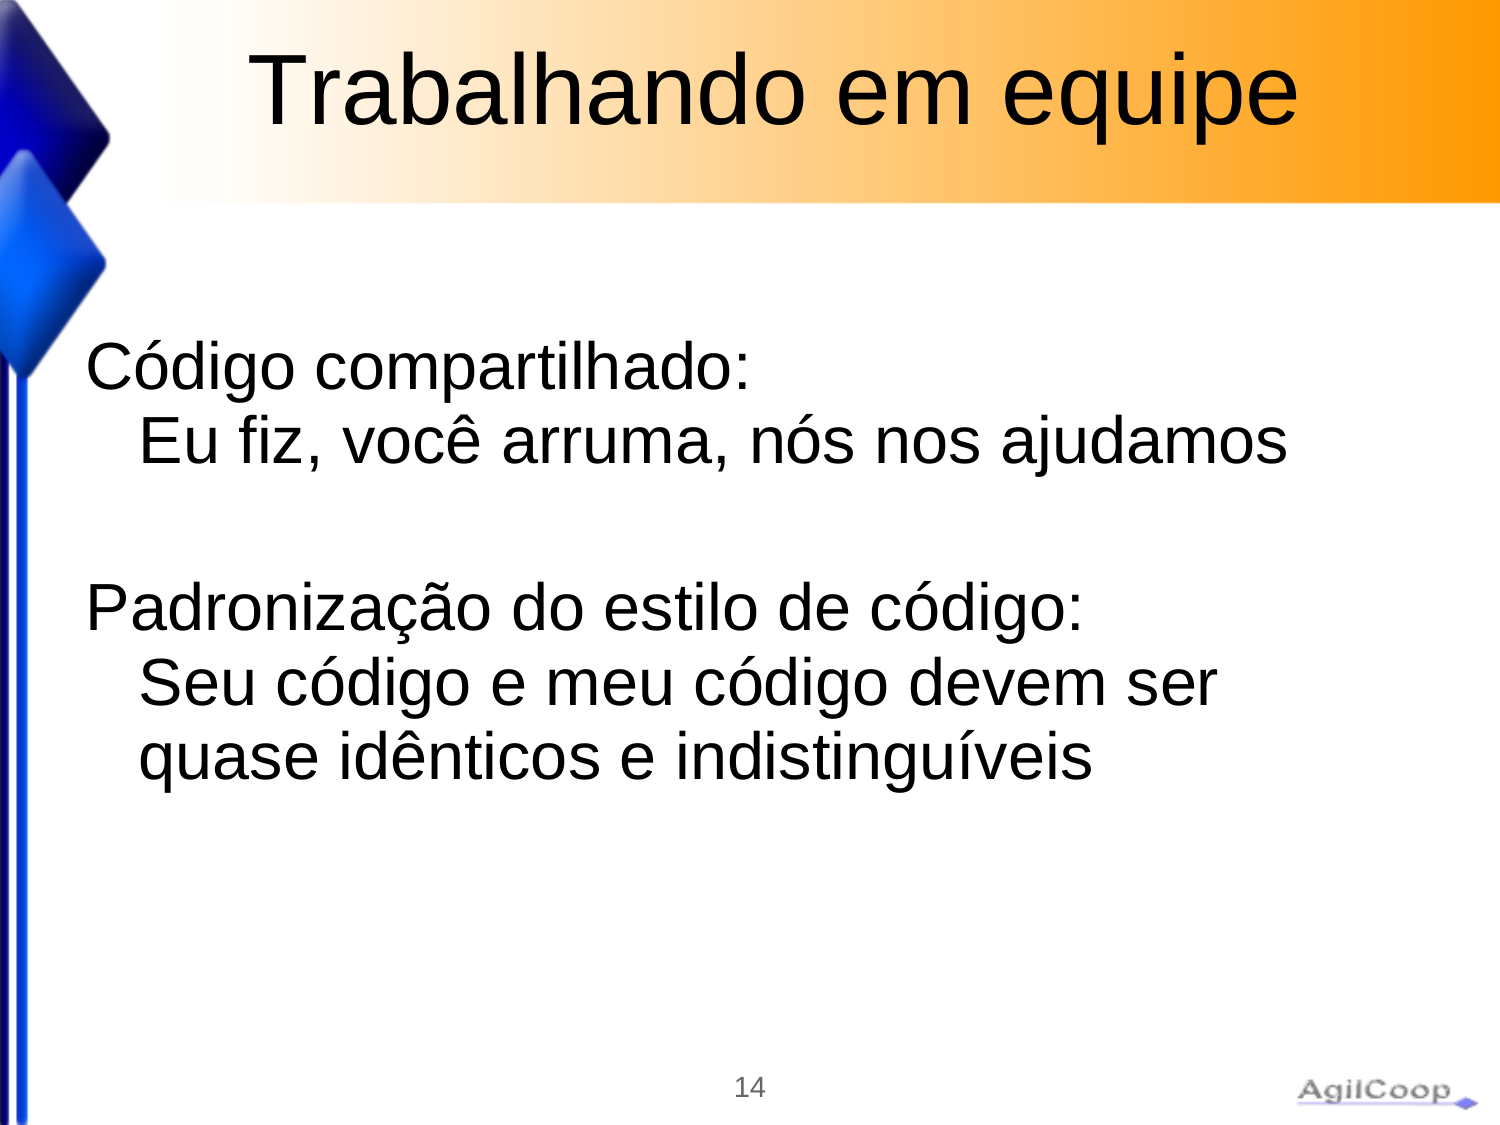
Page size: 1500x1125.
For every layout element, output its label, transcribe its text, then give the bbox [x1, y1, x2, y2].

list Código compartilhado: Eu fiz, você arruma, nós nos ajudamos Padronização do estilo de código: Seu código e meu código devem ser quase idênticos e indistinguíveis [53, 321, 1412, 1028]
picture [0, 0, 1500, 1125]
title Trabalhando em equipe [124, 8, 1426, 172]
